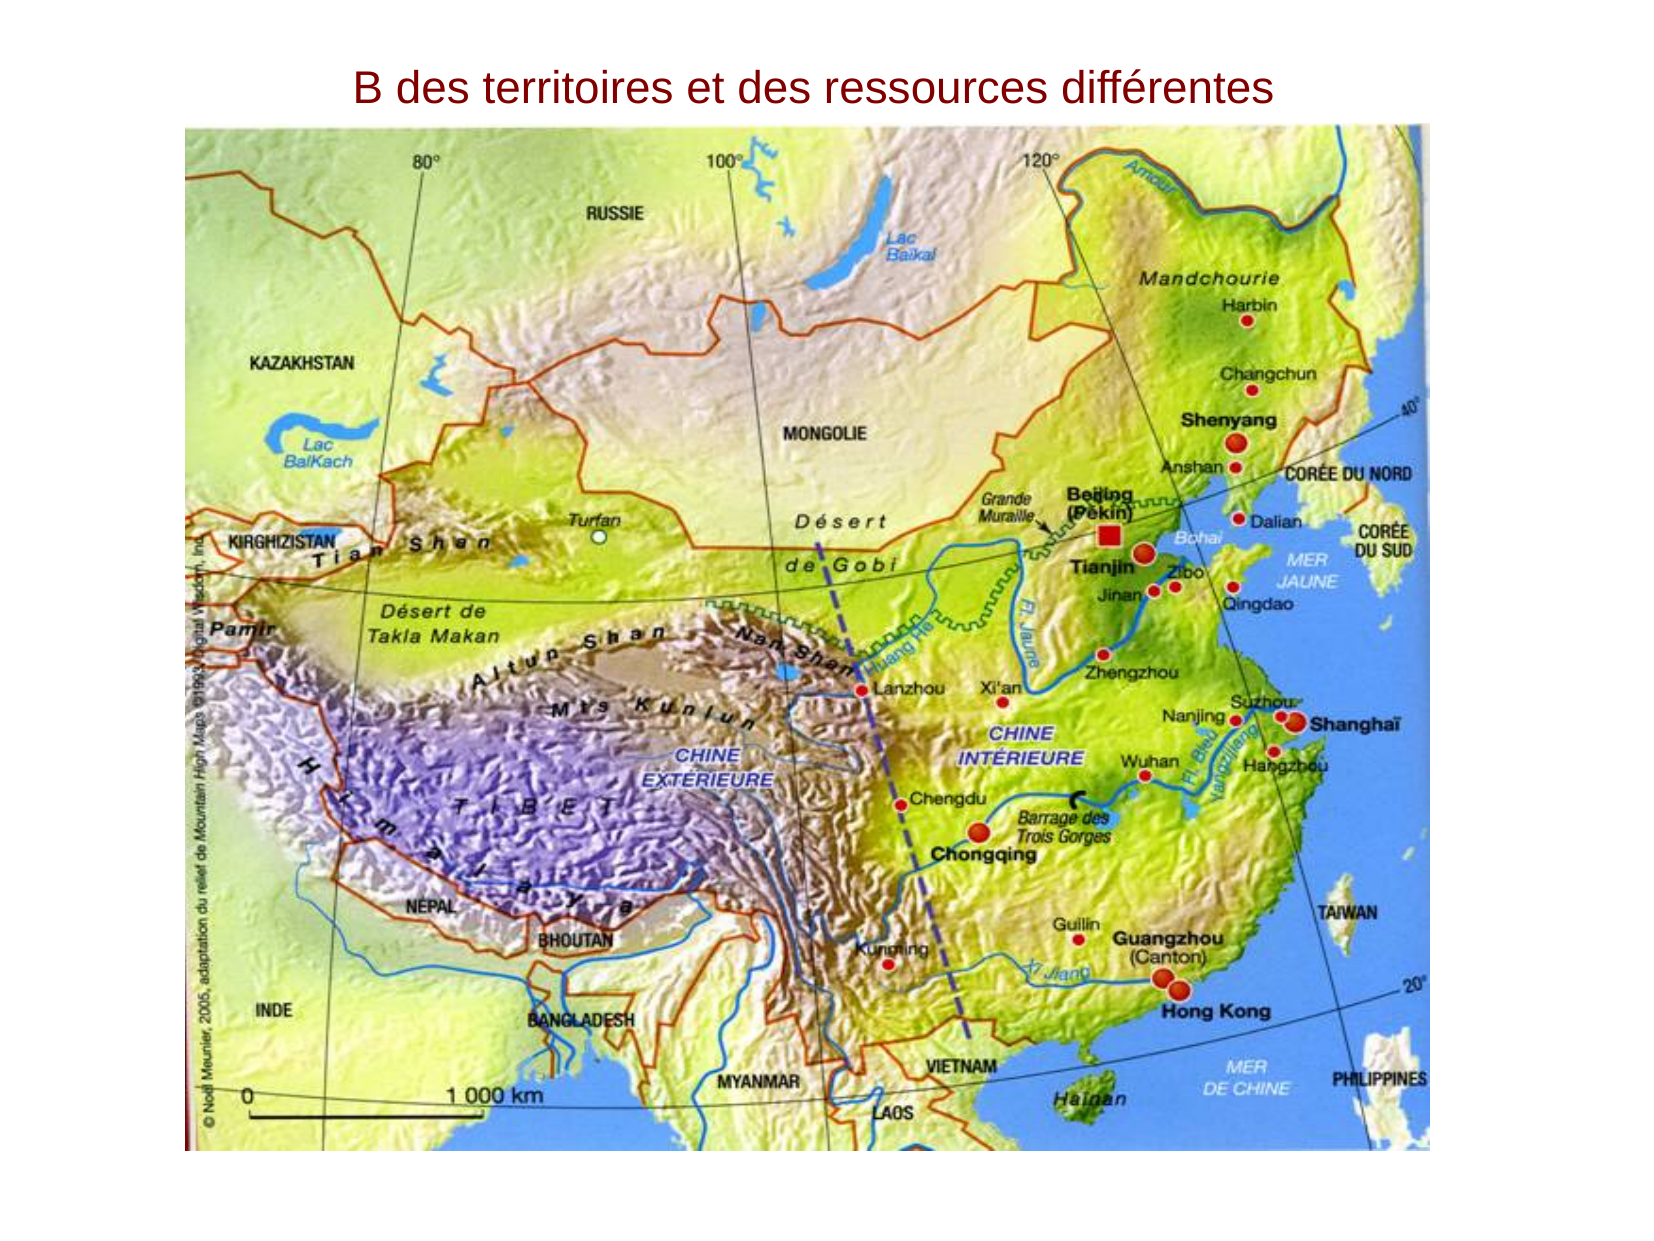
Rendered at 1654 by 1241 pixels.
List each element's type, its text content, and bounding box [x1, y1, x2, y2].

picture [185, 123, 1430, 1151]
title B des territoires et des ressources différentes [82, 20, 1571, 124]
